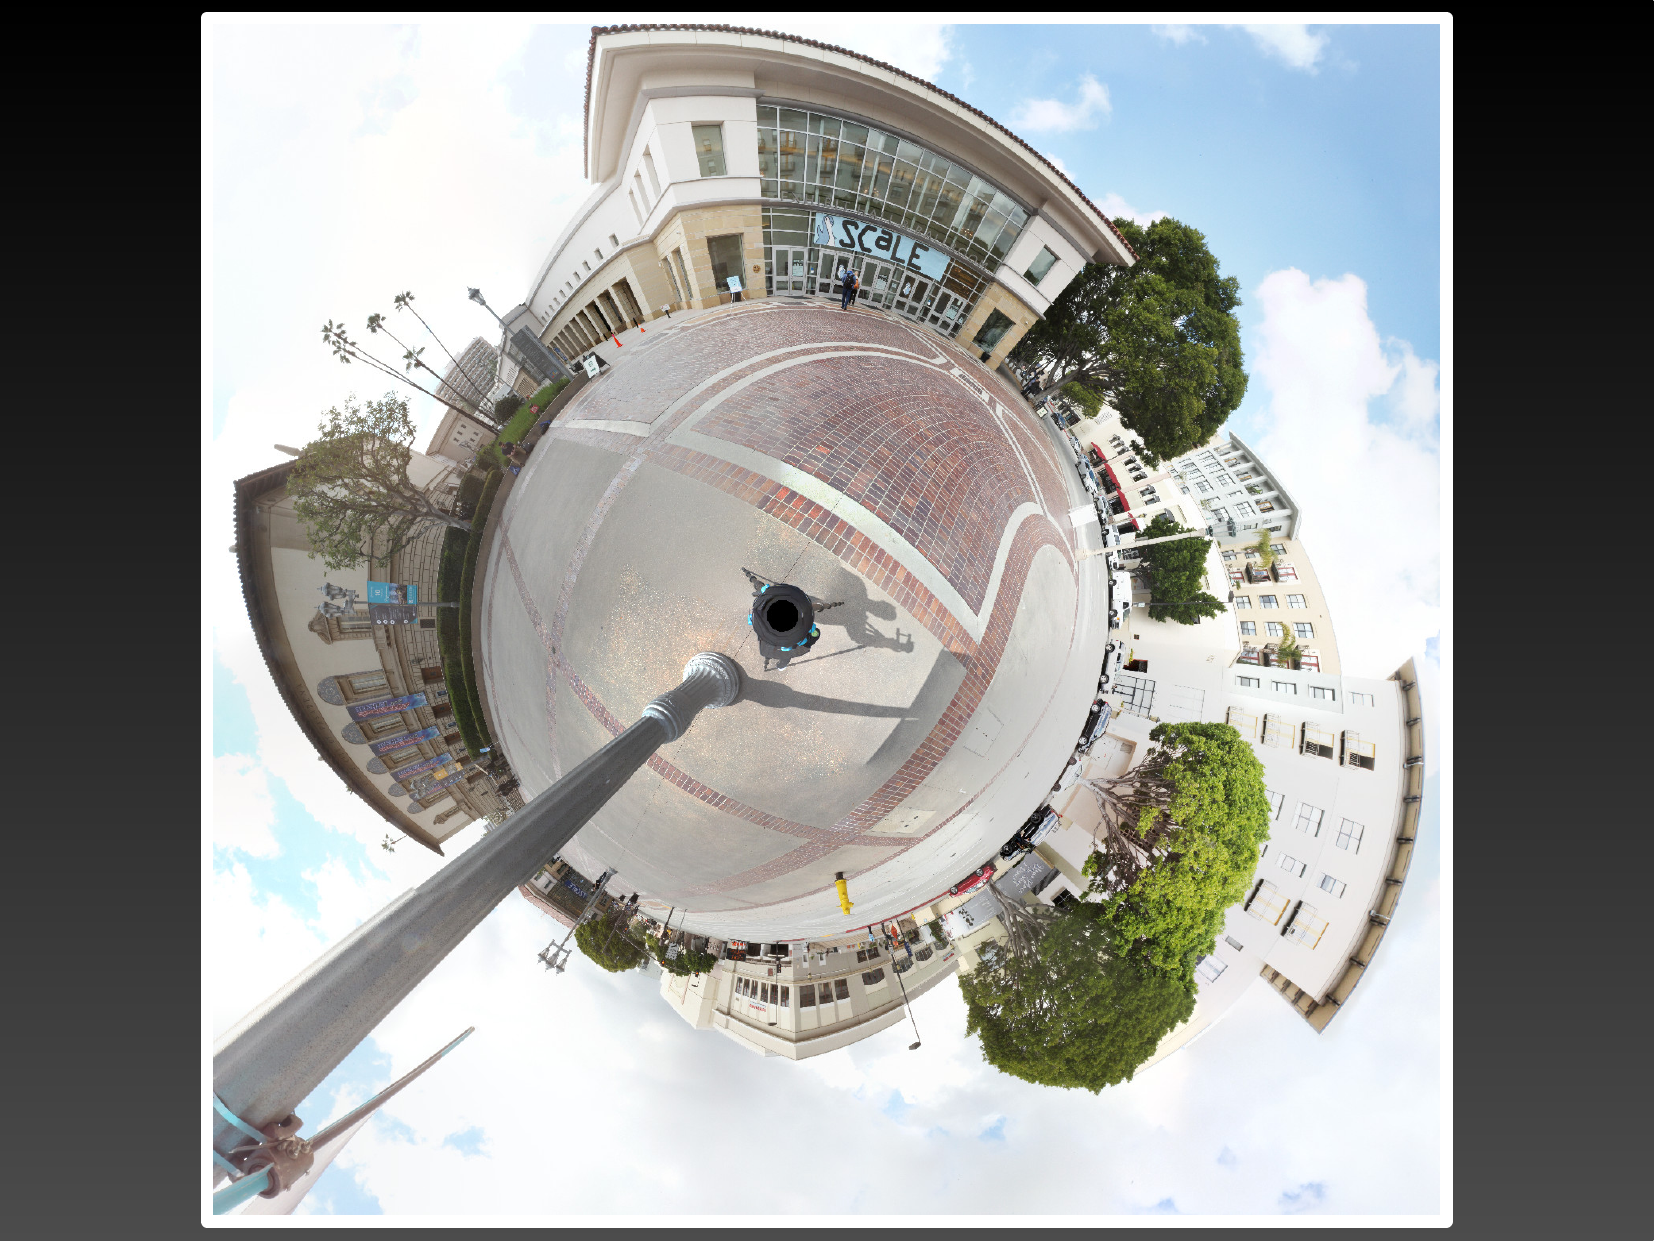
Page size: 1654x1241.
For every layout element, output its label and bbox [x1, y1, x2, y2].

picture [213, 24, 1441, 1216]
